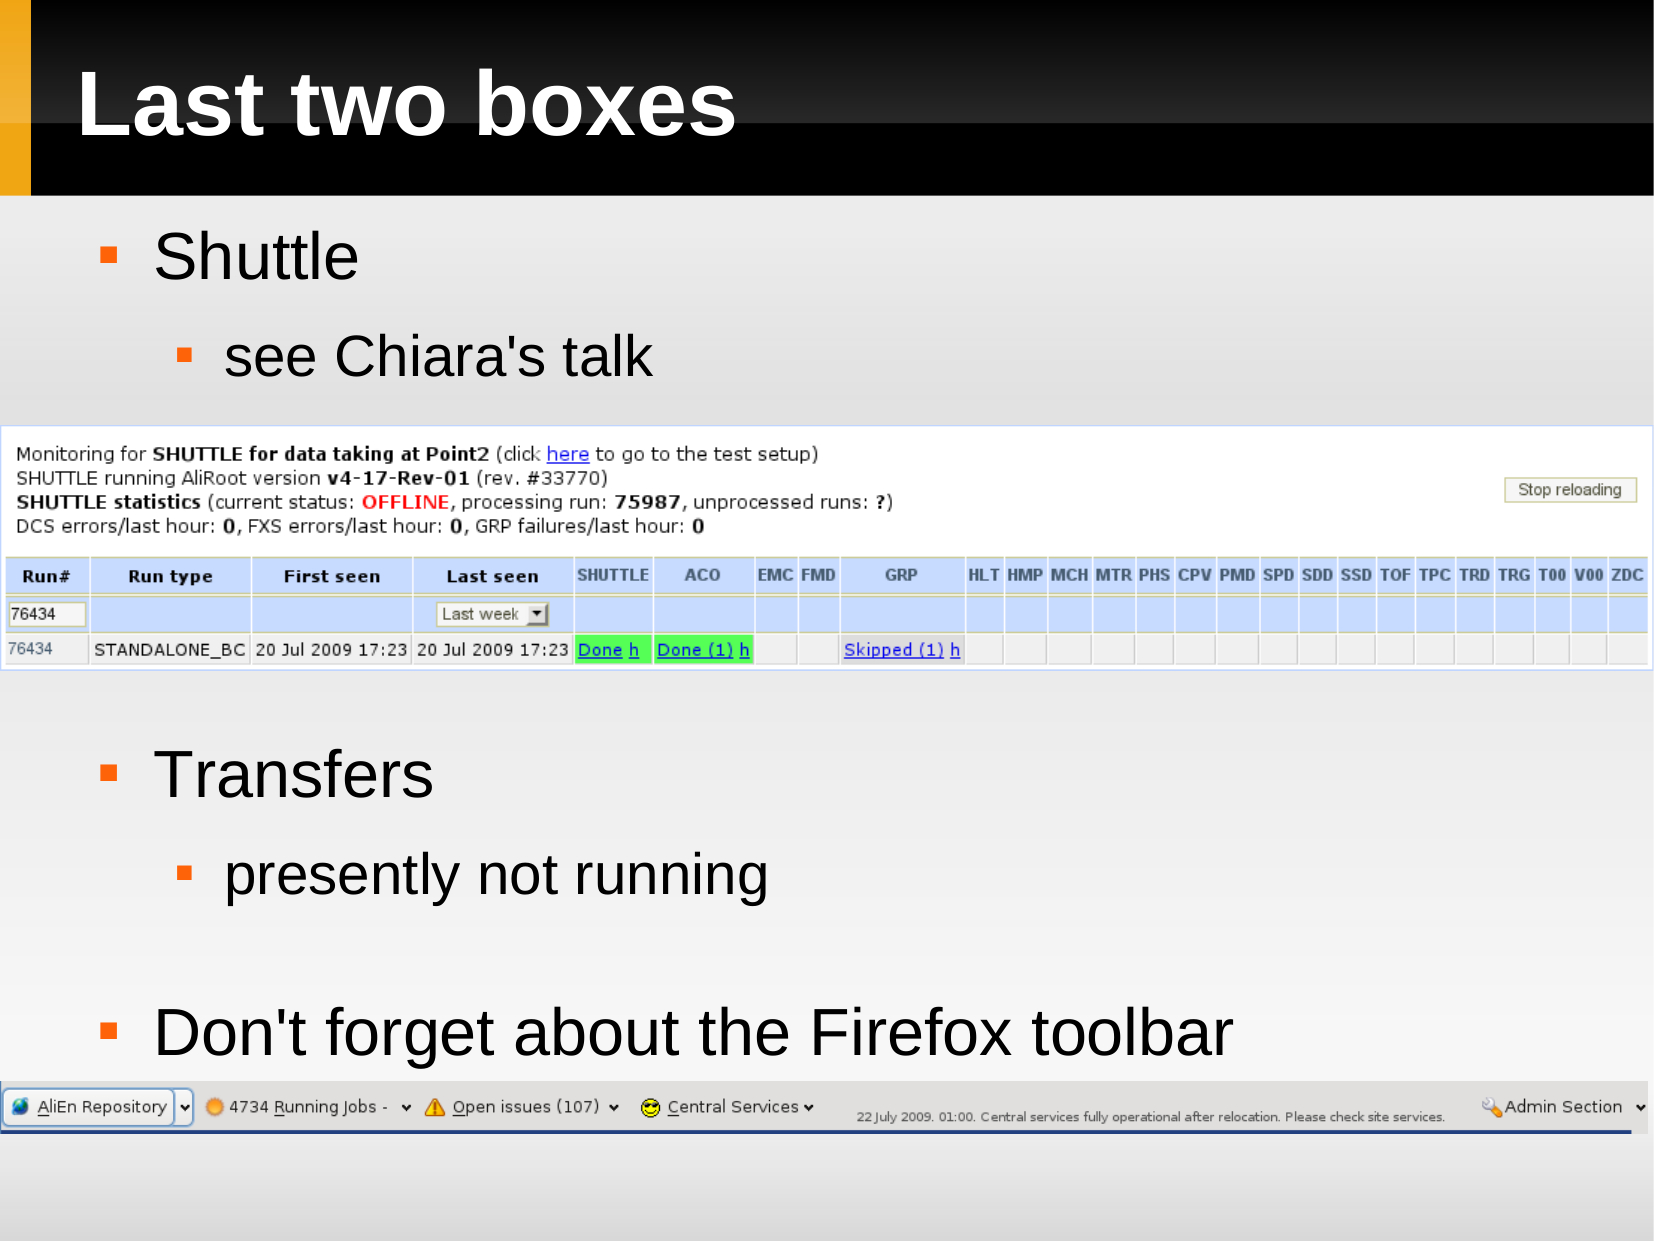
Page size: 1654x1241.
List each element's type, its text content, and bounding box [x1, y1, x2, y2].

list Shuttle see Chiara's talk Transfers presently not running Don't forget about the Firefox toolbar [82, 671, 1571, 1071]
picture [0, 0, 1654, 1241]
title Last two boxes [76, 7, 1565, 200]
list Shuttle see Chiara's talk Transfers presently not running Don't forget about the Firefox toolbar [82, 219, 1571, 425]
